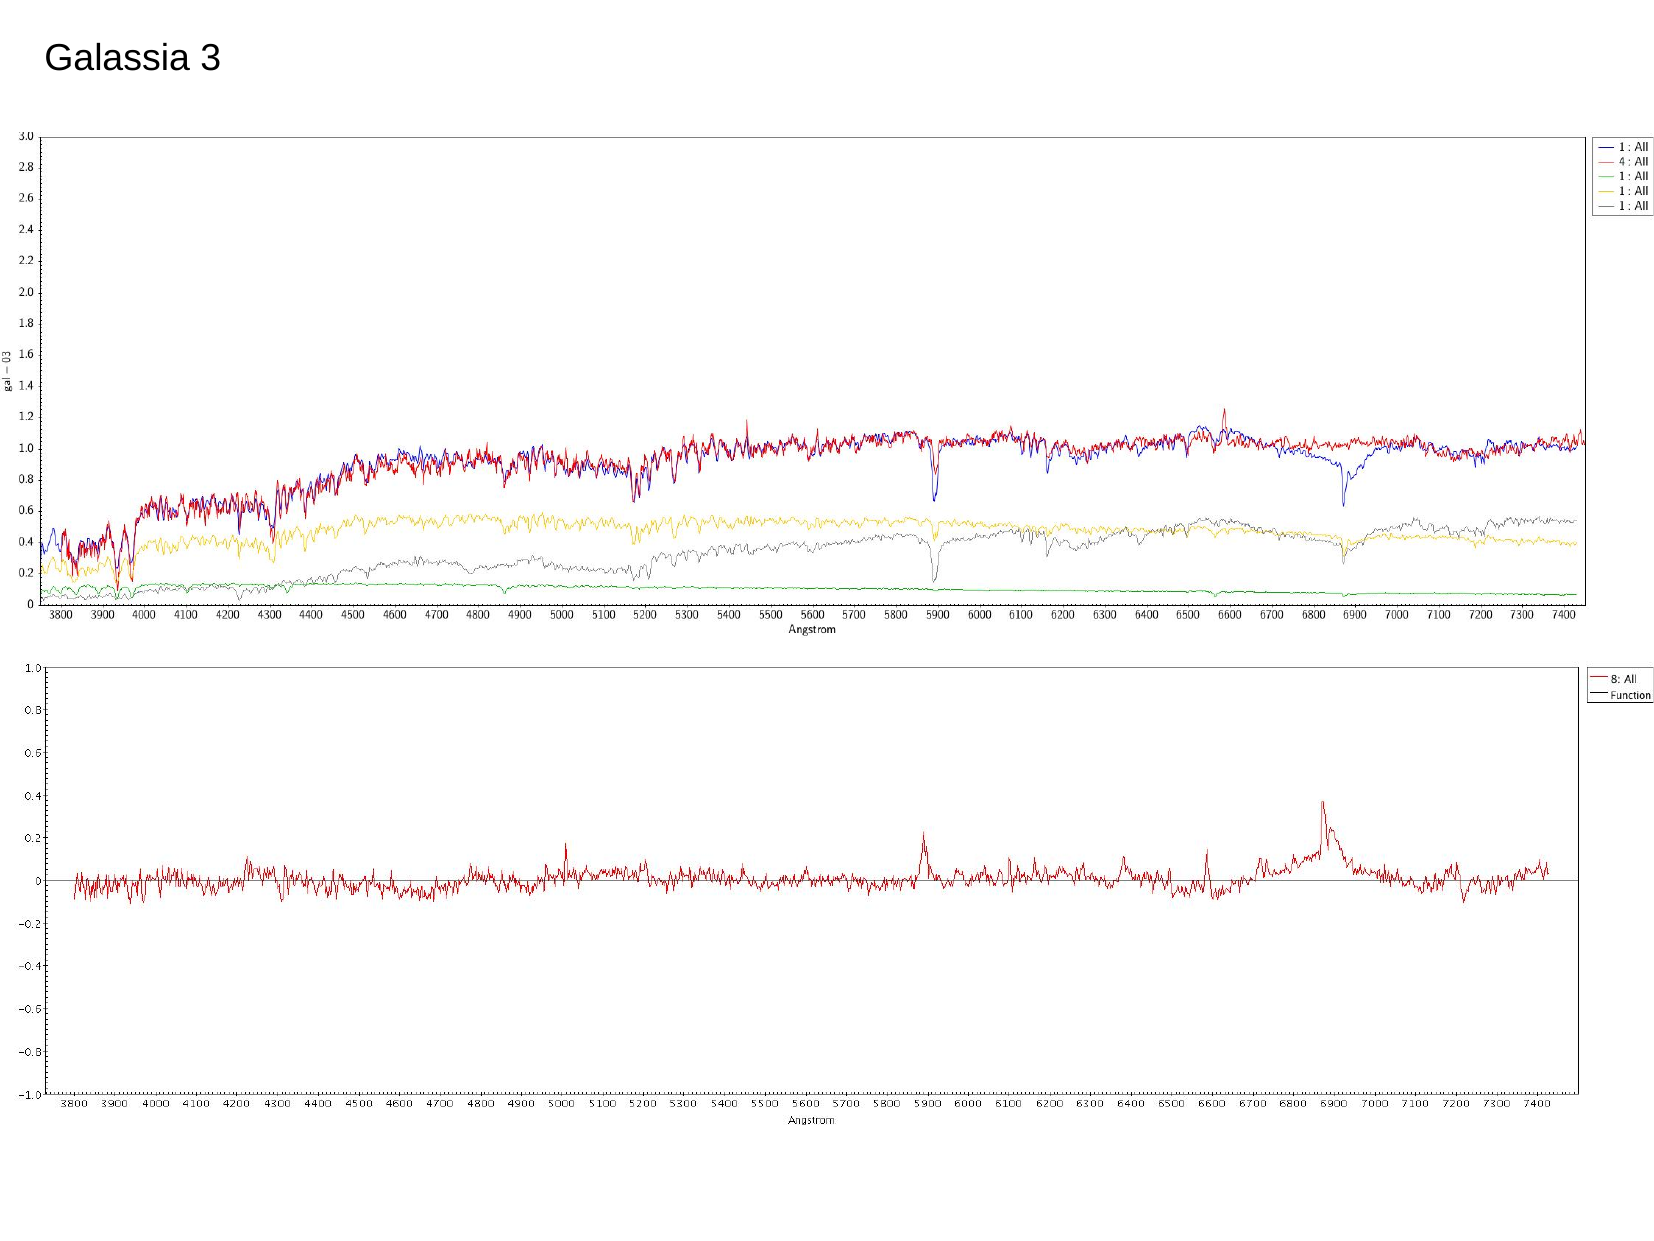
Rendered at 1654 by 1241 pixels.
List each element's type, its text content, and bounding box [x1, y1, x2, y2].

picture [0, 132, 1654, 638]
picture [0, 661, 1654, 1125]
text_box Galassia 3 [23, 23, 1630, 93]
